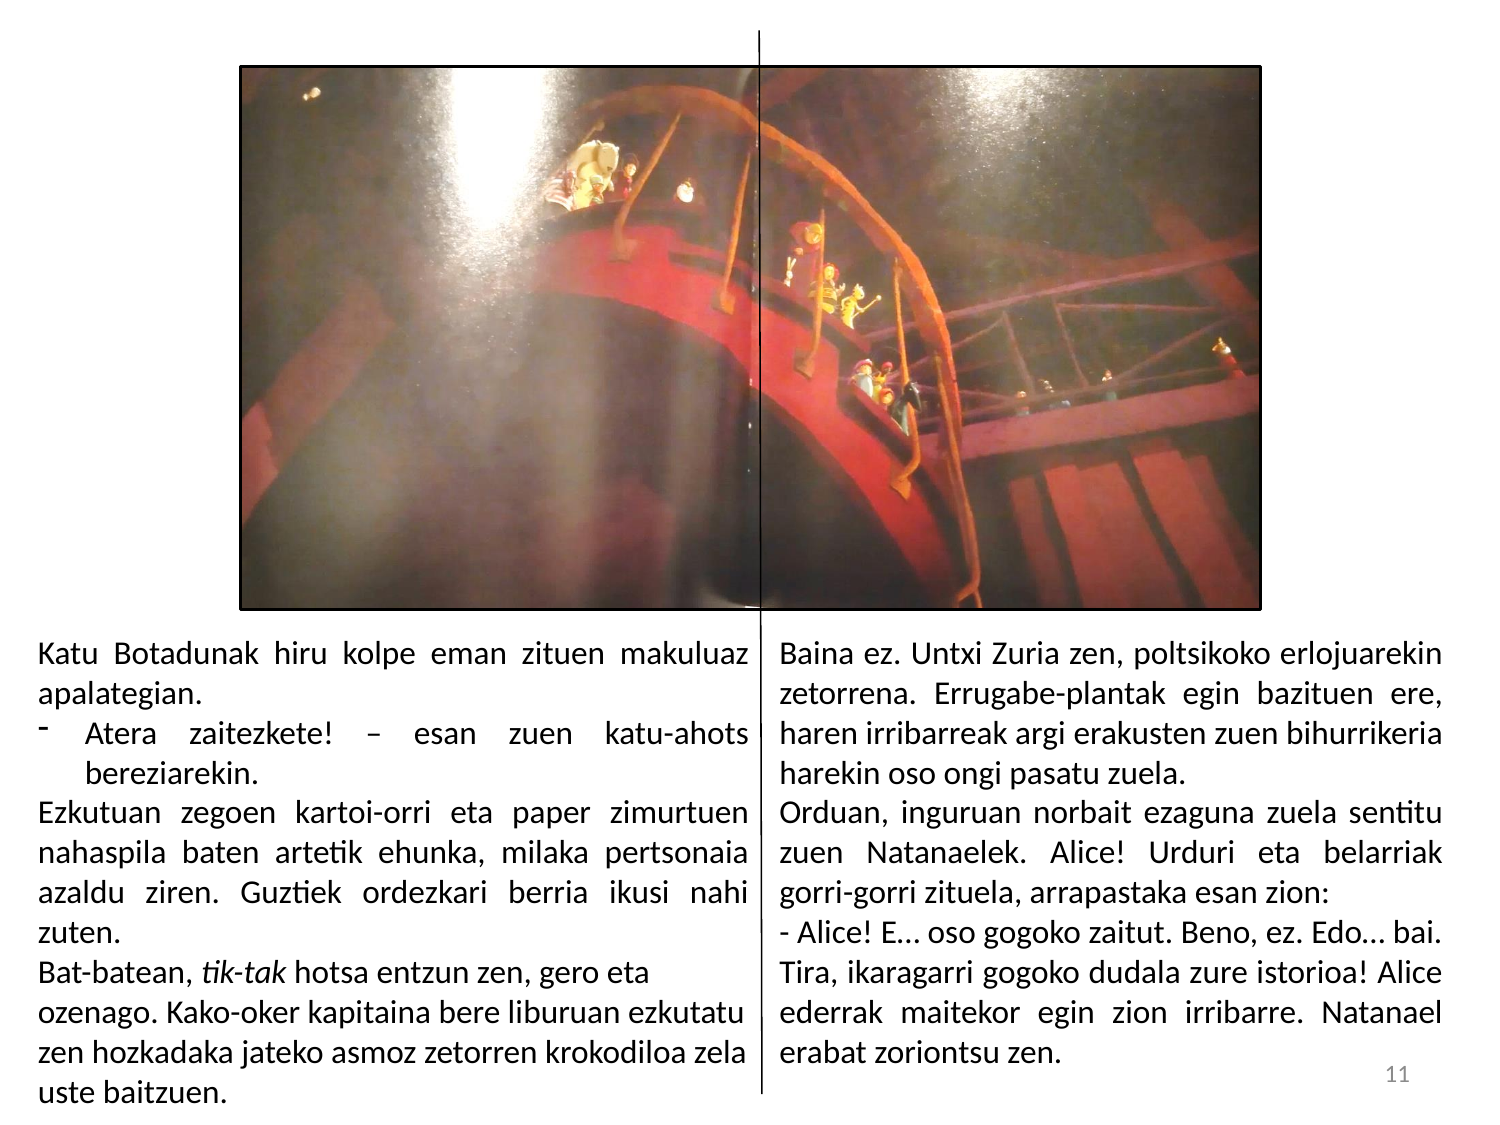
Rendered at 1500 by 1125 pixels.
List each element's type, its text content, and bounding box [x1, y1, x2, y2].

text_box Baina ez. Untxi Zuria zen, poltsikoko erlojuarekin zetorrena. Errugabe-plantak egin bazituen ere, haren irribarreak argi erakusten zuen bihurrikeria harekin oso ongi pasatu zuela. Orduan, inguruan norbait ezaguna zuela sentitu zuen Natanaelek. Alice! Urduri eta belarriak gorri-gorri zituela, arrapastaka esan zion: - Alice! E… oso gogoko zaitut. Beno, ez. Edo… bai. Tira, ikaragarri gogoko dudala zure istorioa! Alice ederrak maitekor egin zion irribarre. Natanael erabat zoriontsu zen. [764, 623, 1459, 1078]
text_box Katu Botadunak hiru kolpe eman zituen makuluaz apalategian. Atera zaitezkete! – esan zuen katu-ahots bereziarekin. Ezkutuan zegoen kartoi-orri eta paper zimurtuen nahaspila baten artetik ehunka, milaka pertsonaia azaldu ziren. Guztiek ordezkari berria ikusi nahi zuten. Bat-batean, tik-tak hotsa entzun zen, gero eta ozenago. Kako-oker kapitaina bere liburuan ezkutatu zen hozkadaka jateko asmoz zetorren krokodiloa zela uste baitzuen. [23, 623, 765, 1118]
picture [761, 67, 1260, 608]
slide_number <numéro> [1074, 1078, 1425, 1103]
picture [242, 67, 759, 608]
